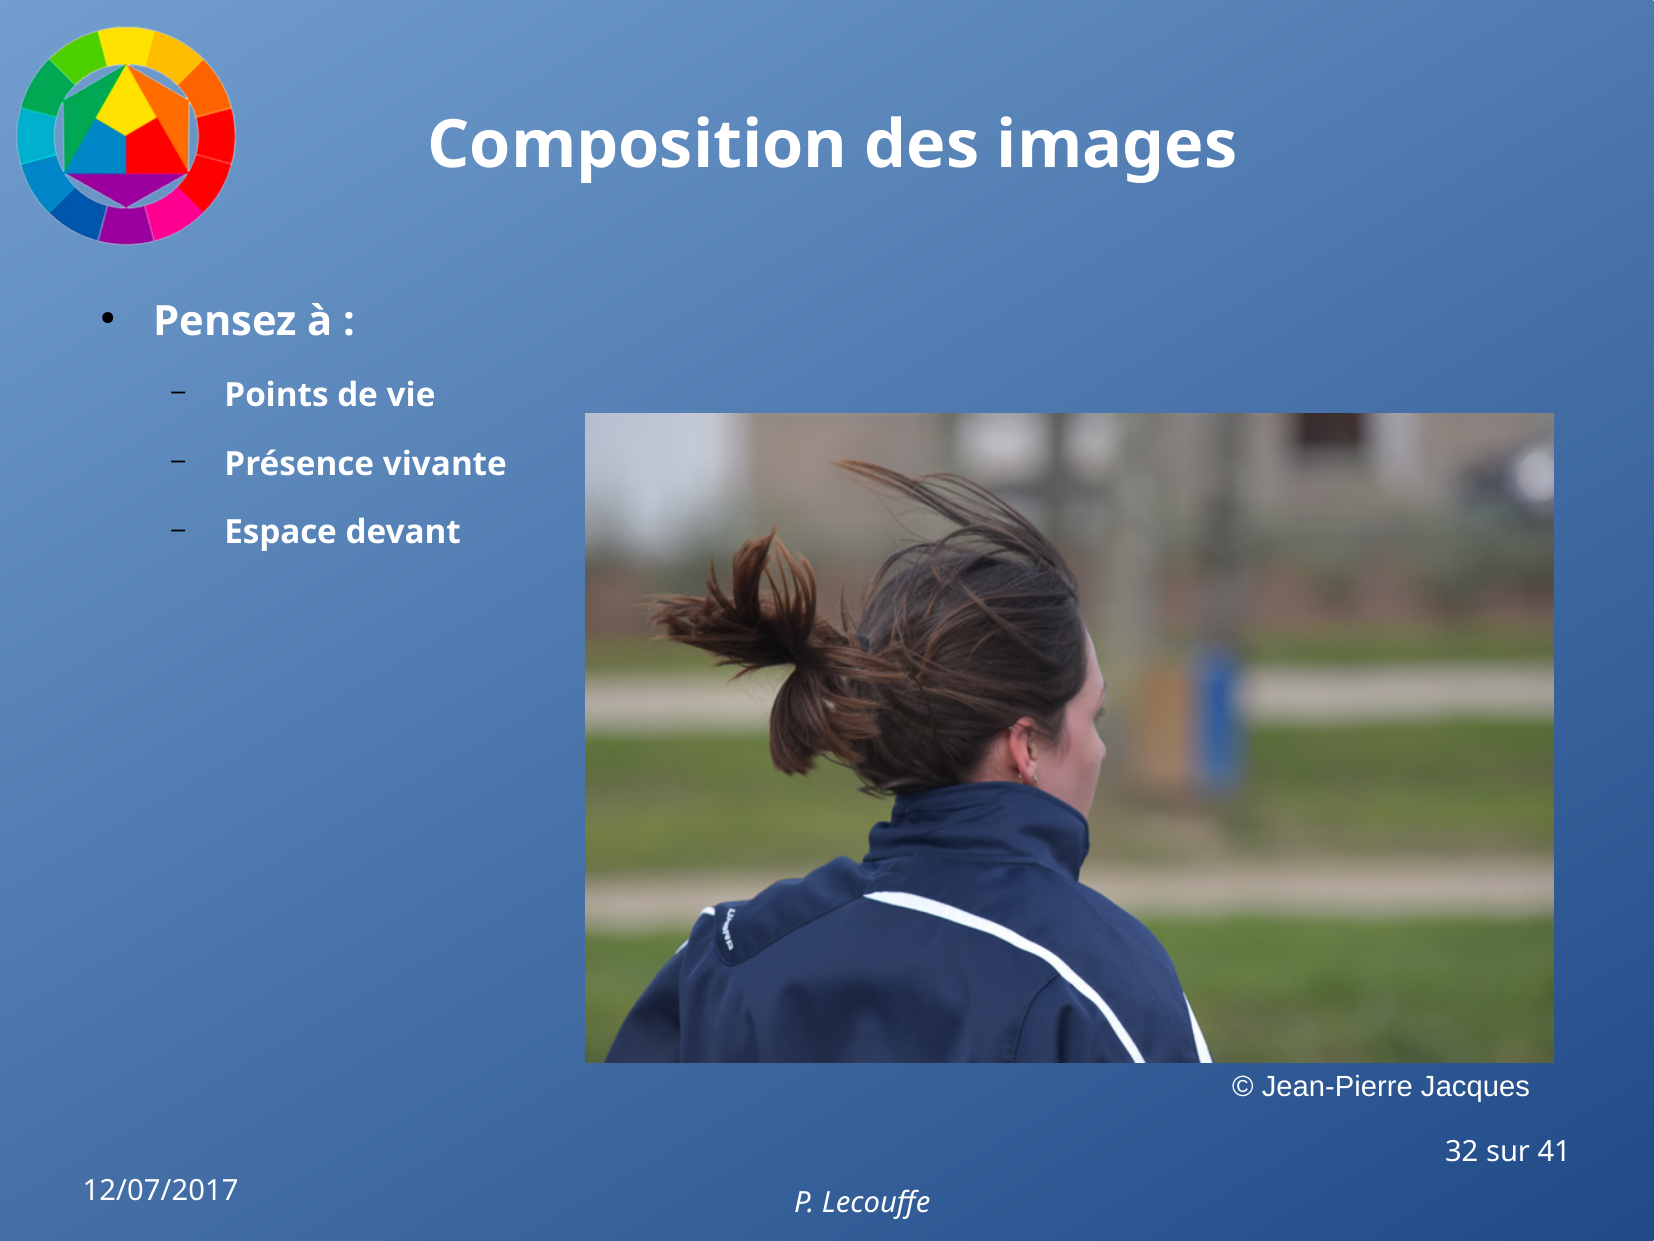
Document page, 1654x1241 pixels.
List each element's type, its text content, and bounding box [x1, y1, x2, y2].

title Composition des images [236, 58, 1430, 225]
text_box © Jean-Pierre Jacques [1209, 1062, 1554, 1111]
list Pensez à : Points de vie Présence vivante Espace devant [82, 290, 1571, 1058]
picture [6, 22, 249, 252]
picture [585, 413, 1554, 1063]
